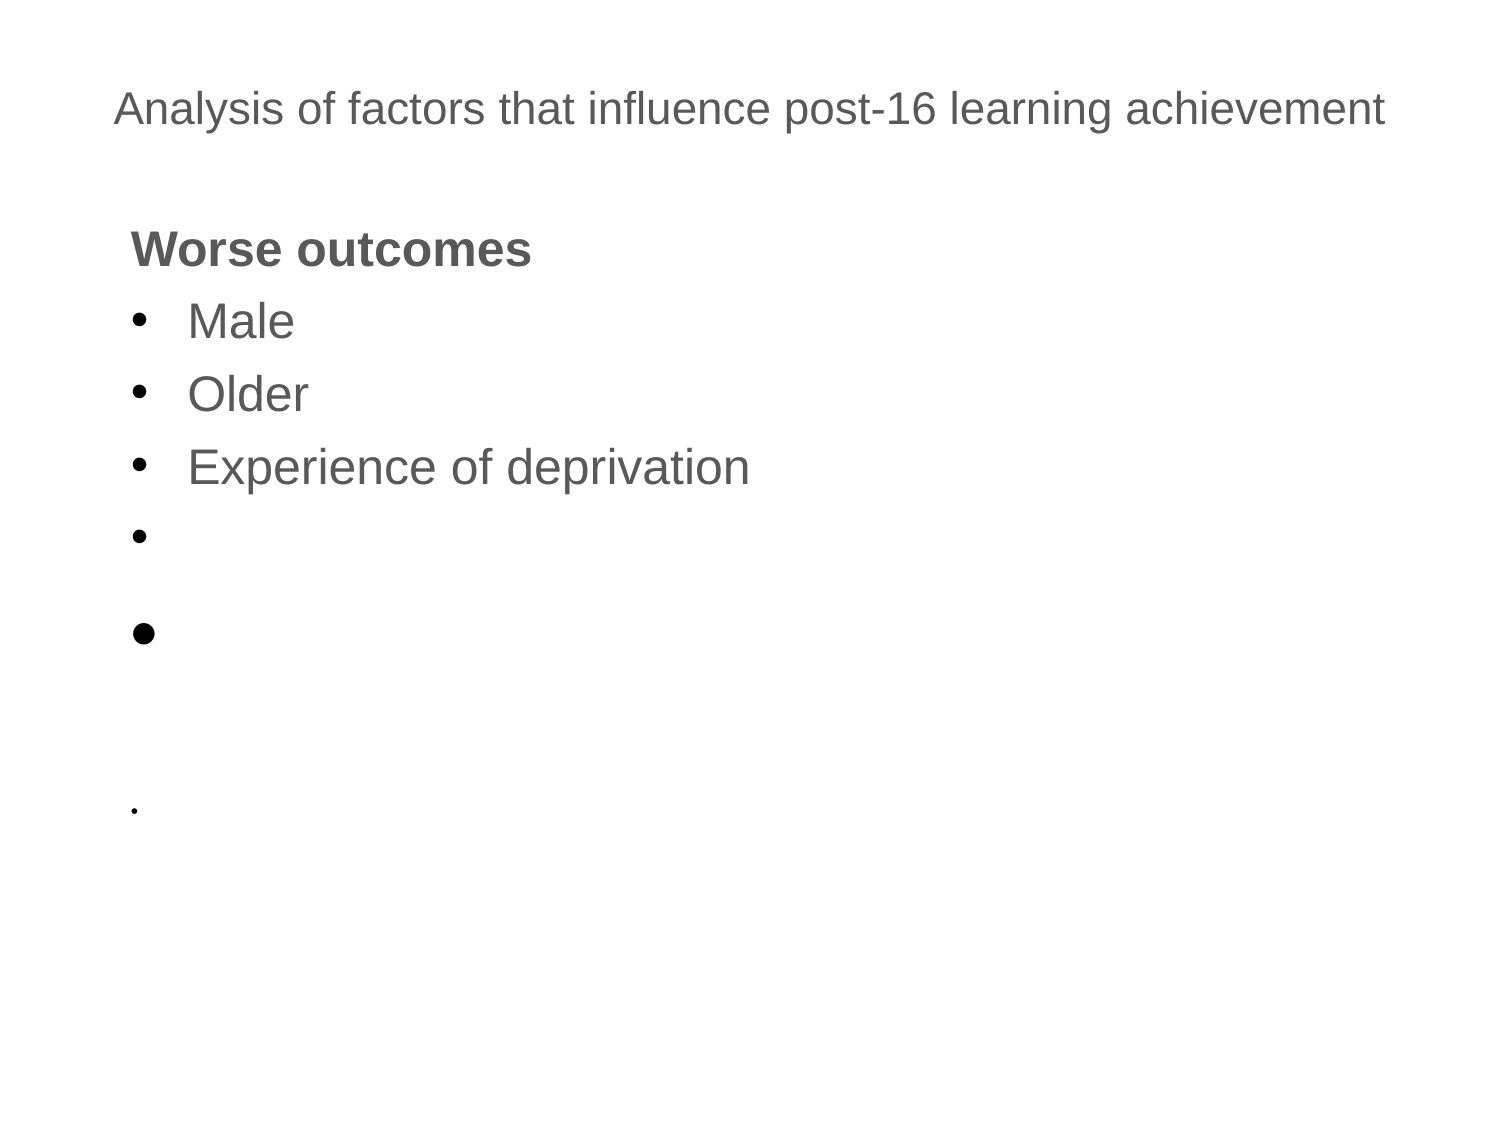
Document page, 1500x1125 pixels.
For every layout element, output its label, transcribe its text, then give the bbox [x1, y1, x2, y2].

title Analysis of factors that influence post-16 learning achievement [0, 45, 1500, 167]
list Worse outcomes Male Older Experience of deprivation [115, 208, 1477, 1080]
